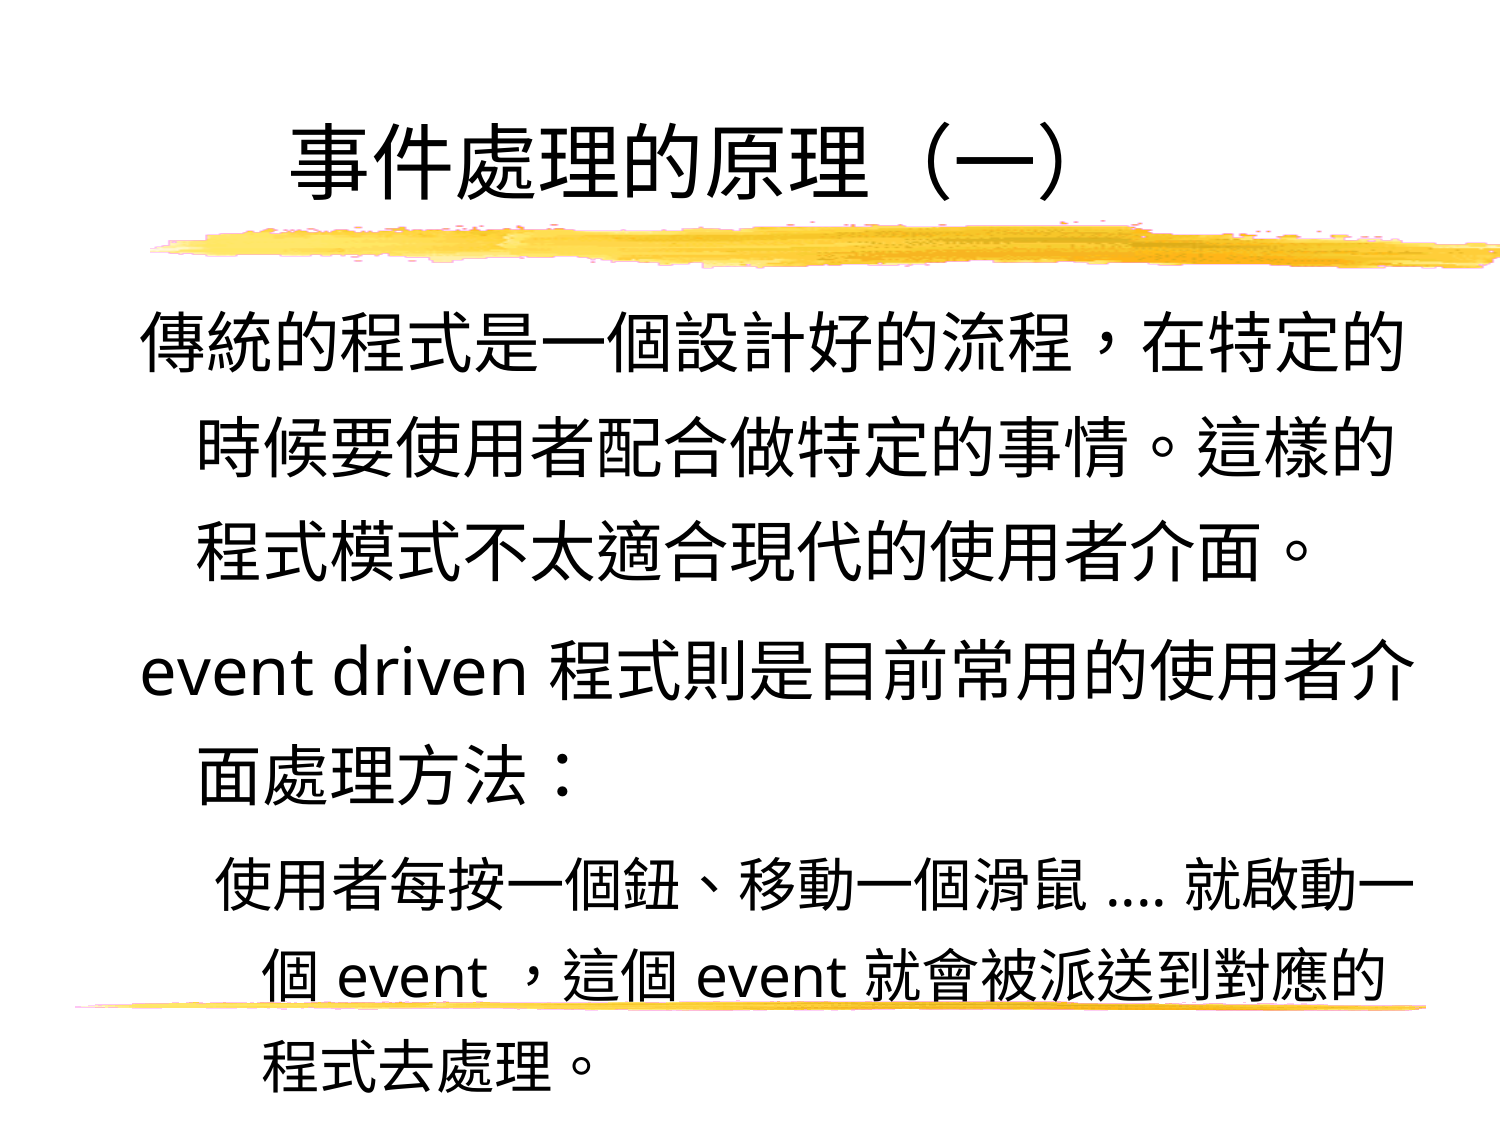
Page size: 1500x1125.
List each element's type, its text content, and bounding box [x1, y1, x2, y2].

picture [150, 215, 1500, 279]
picture [75, 999, 1426, 1013]
title 事件處理的原理（一） [66, 37, 1342, 225]
list 傳統的程式是一個設計好的流程，在特定的時候要使用者配合做特定的事情。這樣的程式模式不太適合現代的使用者介面。 event driven程式則是目前常用的使用者介面處理方法： 使用者每按一個鈕、移動一個滑鼠....就啟動一個event，這個event就會被派送到對應的程式去處理。 事件處理程式必須跟系統註冊，說明自己要處理哪一種事件，並提供相關的處理方法。 [125, 275, 1450, 1003]
